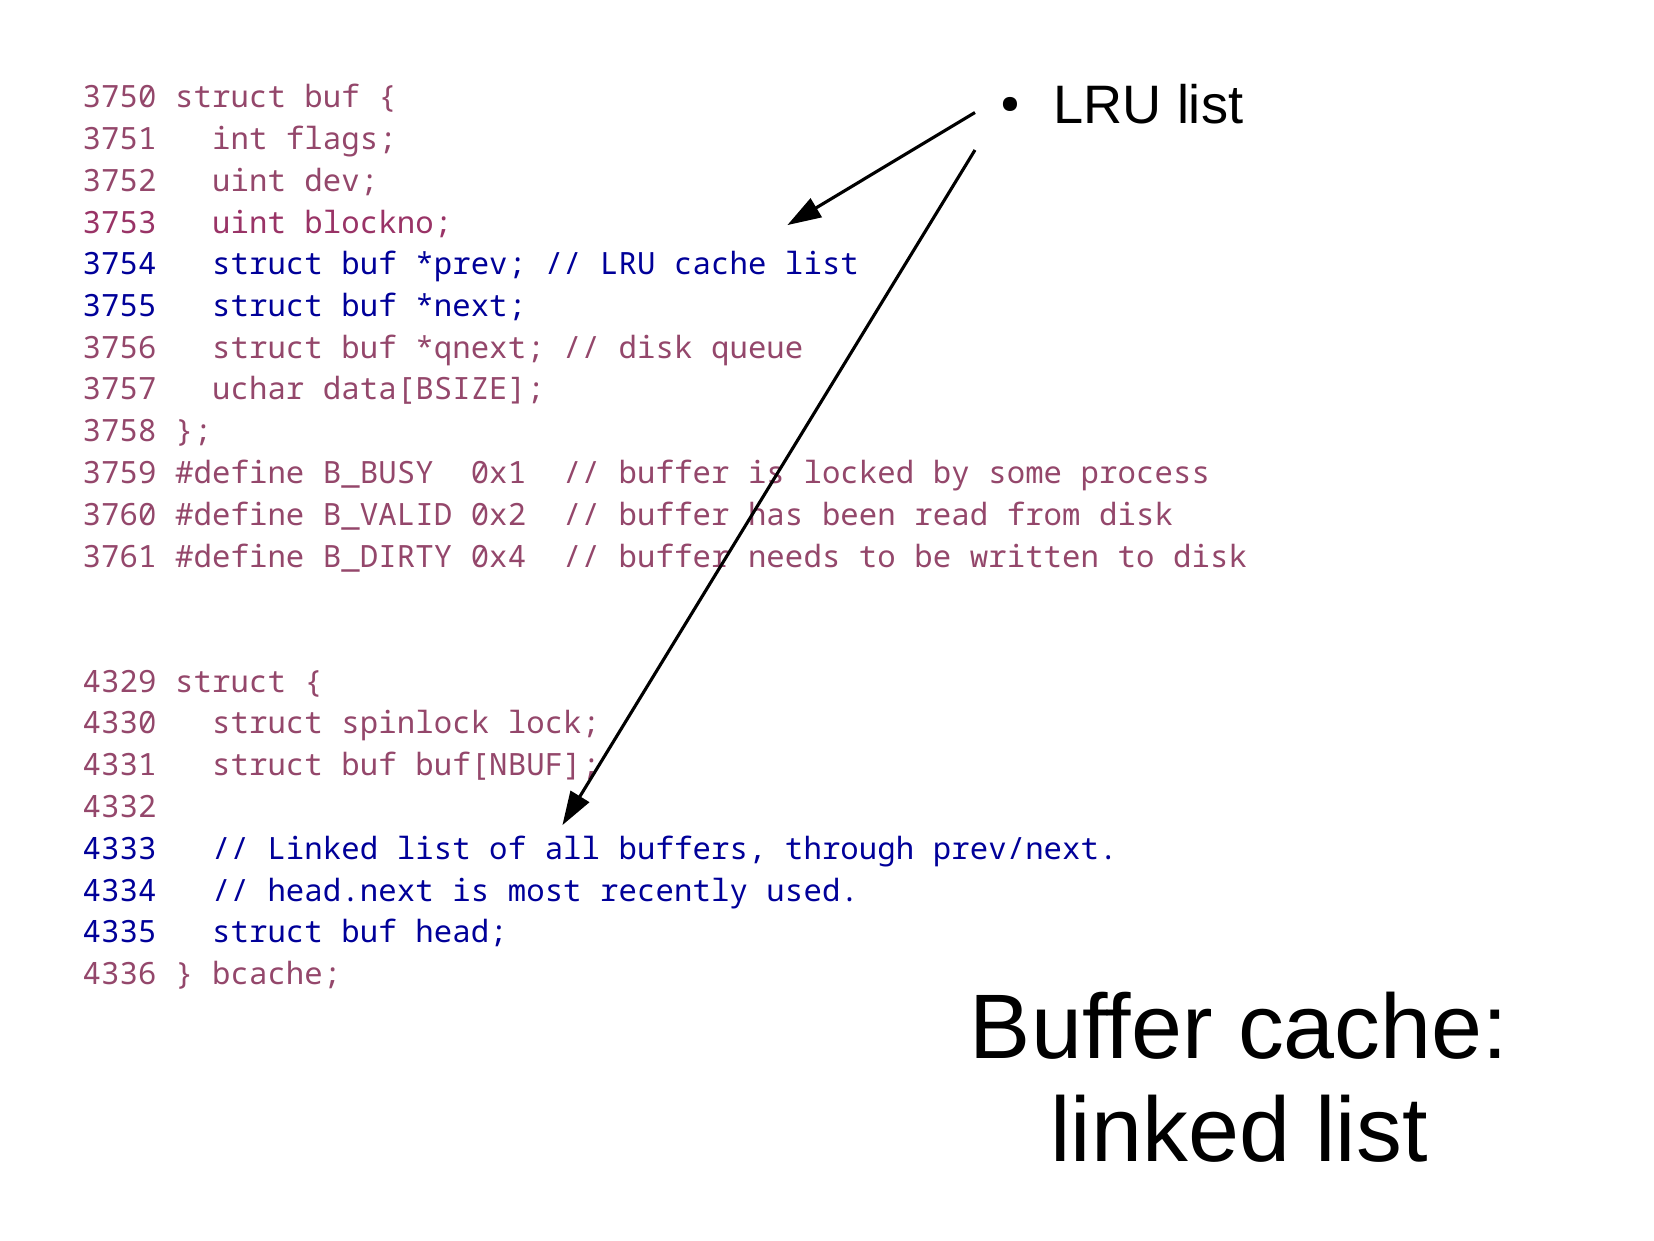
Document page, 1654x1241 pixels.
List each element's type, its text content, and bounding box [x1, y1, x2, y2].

title Buffer cache: linked list [904, 975, 1576, 1183]
list LRU list [982, 75, 1613, 413]
list 3750 struct buf { 3751 int flags; 3752 uint dev; 3753 uint blockno; 3754 struct buf *prev; // LRU cache list 3755 struct buf *next; 3756 struct buf *qnext; // disk queue 3757 uchar data[BSIZE]; 3758 }; 3759 #define B_BUSY 0x1 // buffer is locked by some process 3760 #define B_VALID 0x2 // buffer has been read from disk 3761 #define B_DIRTY 0x4 // buffer needs to be written to disk 4329 struct { 4330 struct spinlock lock; 4331 struct buf buf[NBUF]; 4332 4333 // Linked list of all buffers, through prev/next. 4334 // head.next is most recently used. 4335 struct buf head; 4336 } bcache; [82, 75, 1571, 1010]
